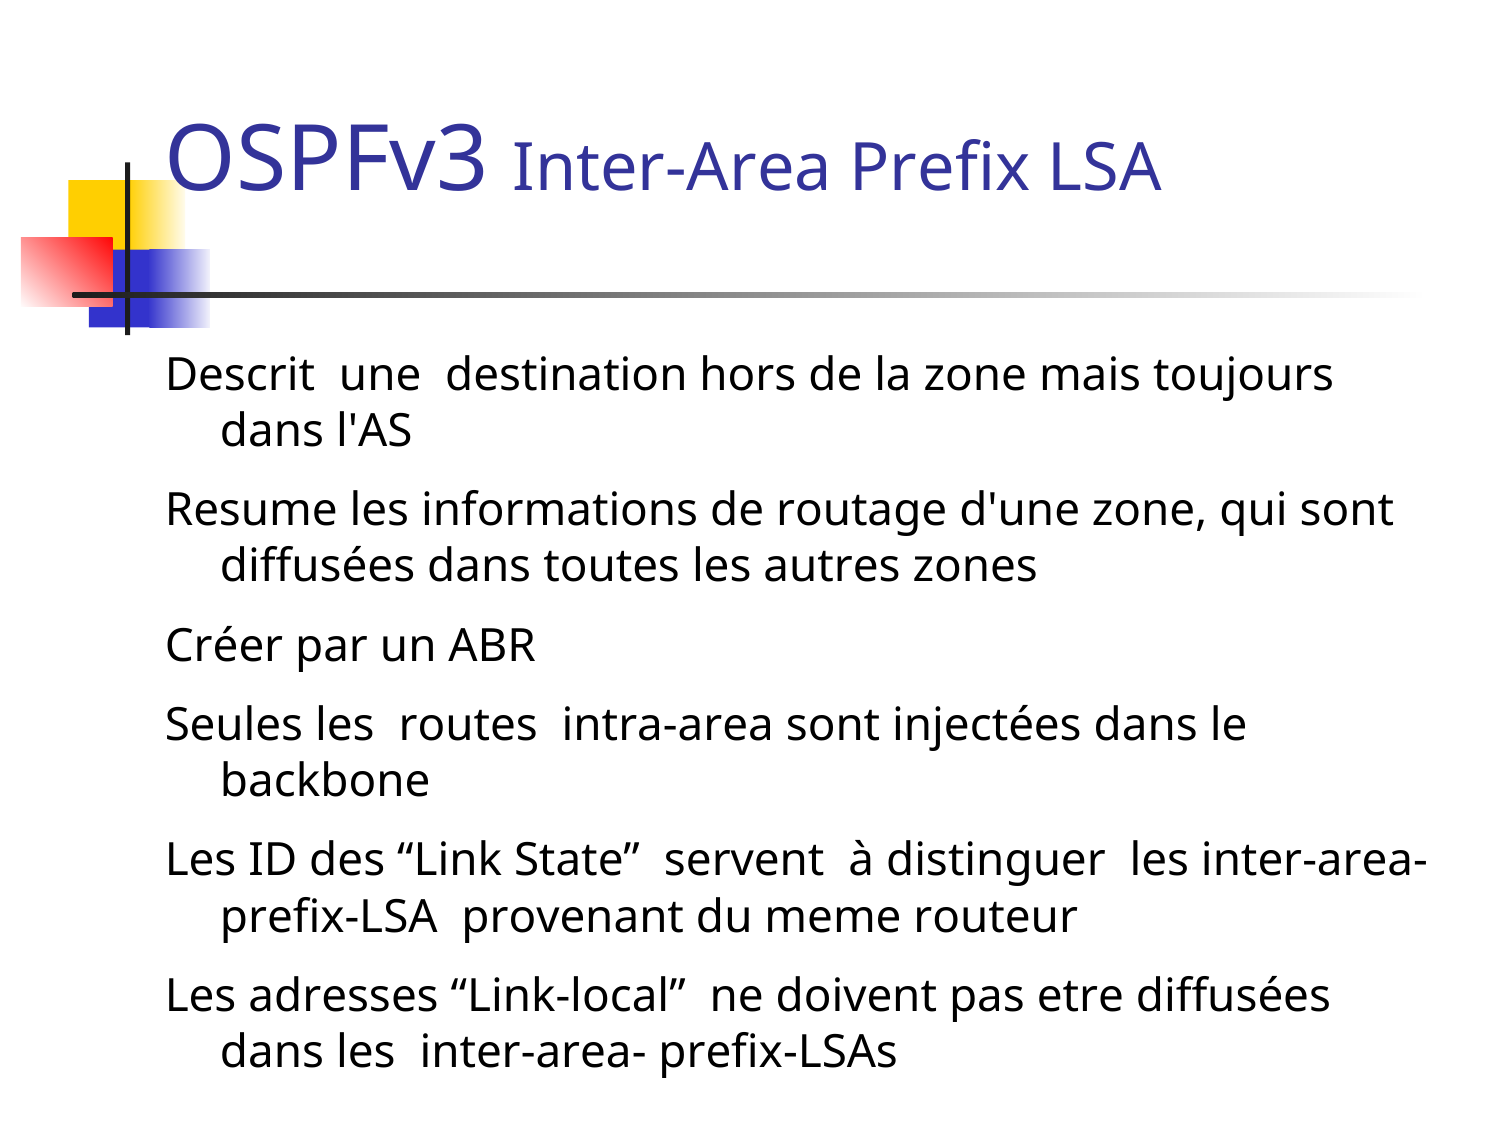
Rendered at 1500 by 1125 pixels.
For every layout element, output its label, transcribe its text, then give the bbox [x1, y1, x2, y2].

title OSPFv3 Inter-Area Prefix LSA [149, 74, 1463, 226]
list Descrit une destination hors de la zone mais toujours dans l'AS Resume les informations de routage d'une zone, qui sont diffusées dans toutes les autres zones Créer par un ABR Seules les routes intra-area sont injectées dans le backbone Les ID des “Link State” servent à distinguer les inter-area-prefix-LSA provenant du meme routeur Les adresses “Link-local” ne doivent pas etre diffusées dans les inter-area- prefix-LSAs [150, 337, 1450, 1013]
